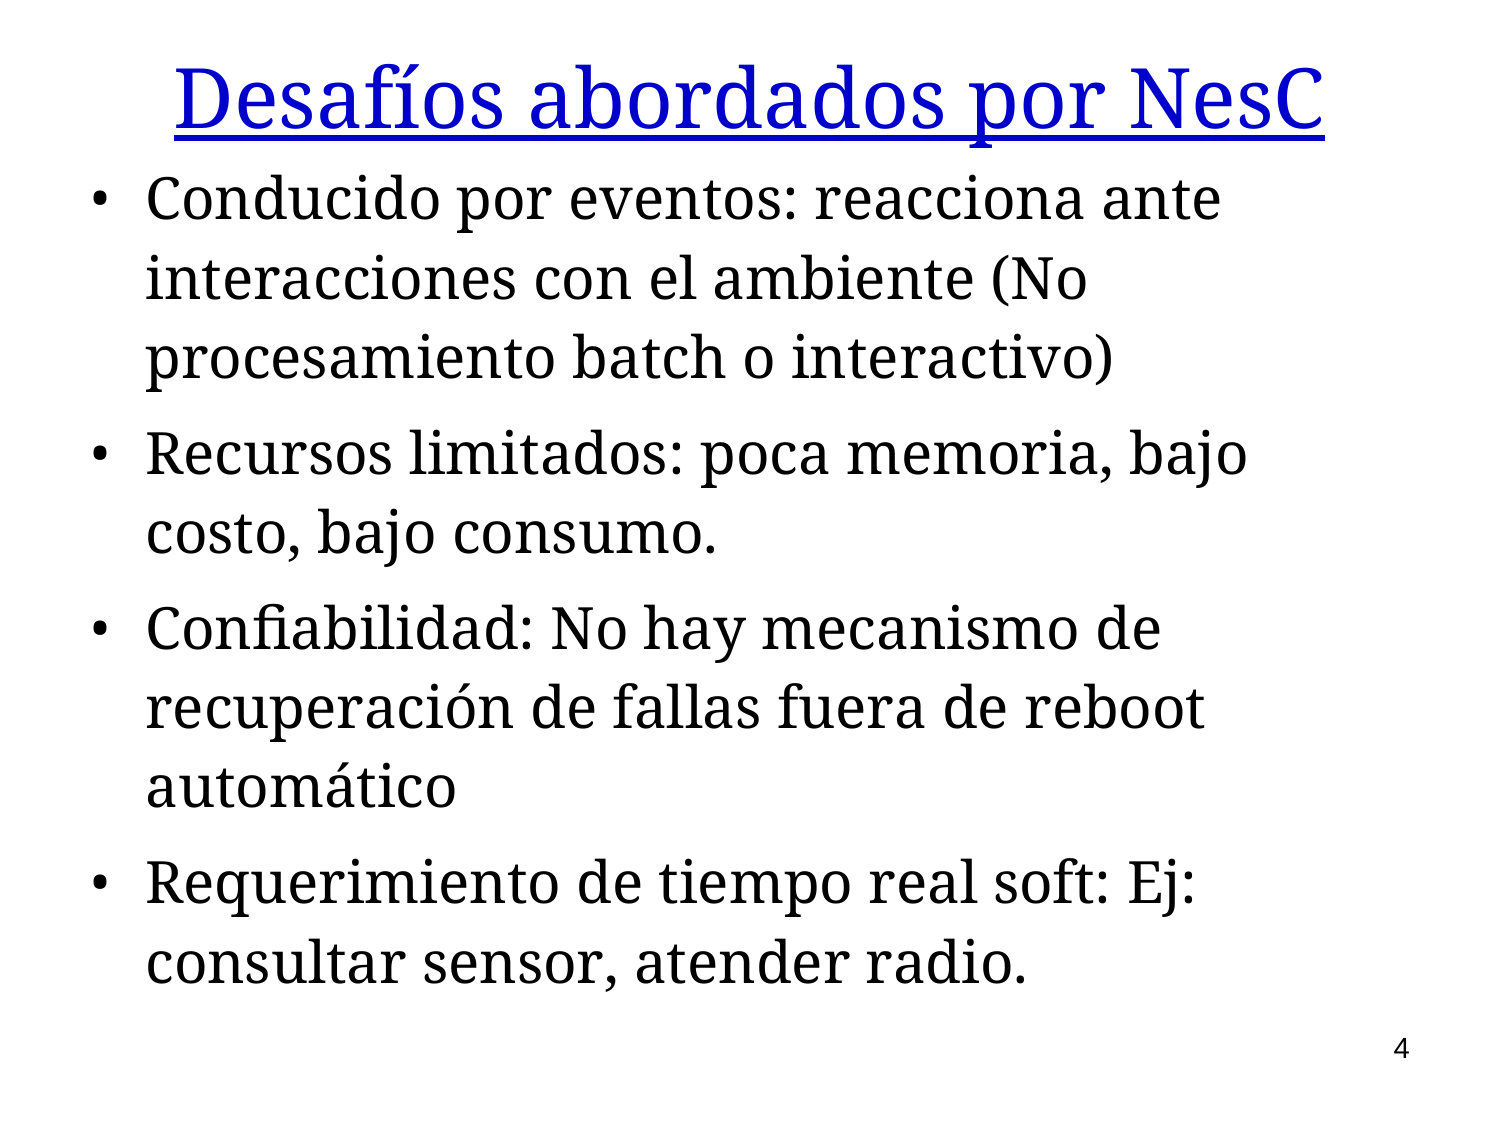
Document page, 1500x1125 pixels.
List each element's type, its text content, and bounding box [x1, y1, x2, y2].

list Conducido por eventos: reacciona ante interacciones con el ambiente (No procesamiento batch o interactivo) Recursos limitados: poca memoria, bajo costo, bajo consumo. Confiabilidad: No hay mecanismo de recuperación de fallas fuera de reboot automático Requerimiento de tiempo real soft: Ej: consultar sensor, atender radio. [74, 149, 1425, 1021]
title Desafíos abordados por NesC [74, 30, 1425, 149]
